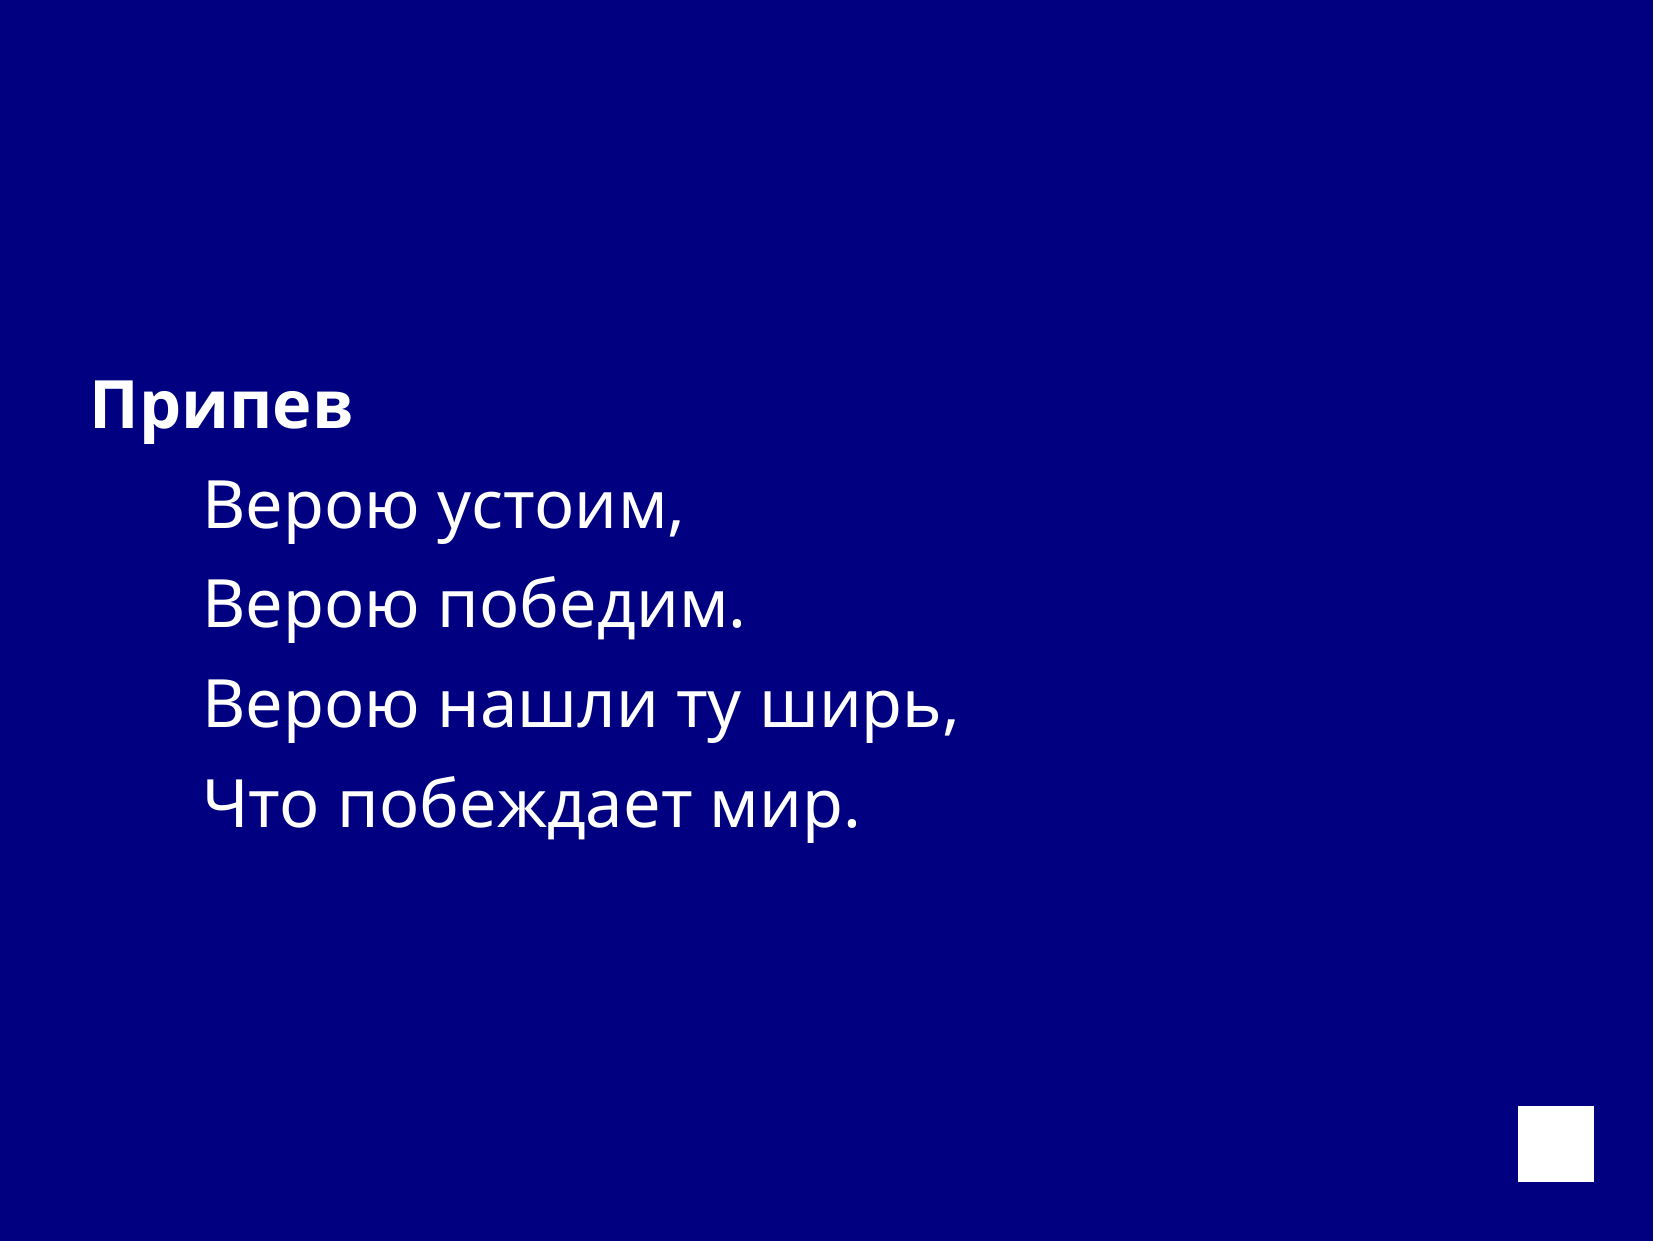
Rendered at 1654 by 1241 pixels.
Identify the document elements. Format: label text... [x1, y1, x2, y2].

text_box [1518, 1106, 1594, 1182]
text_box Припев Верою устоим, Верою победим. Верою нашли ту ширь, Что побеждает мир. [75, 150, 1576, 1163]
